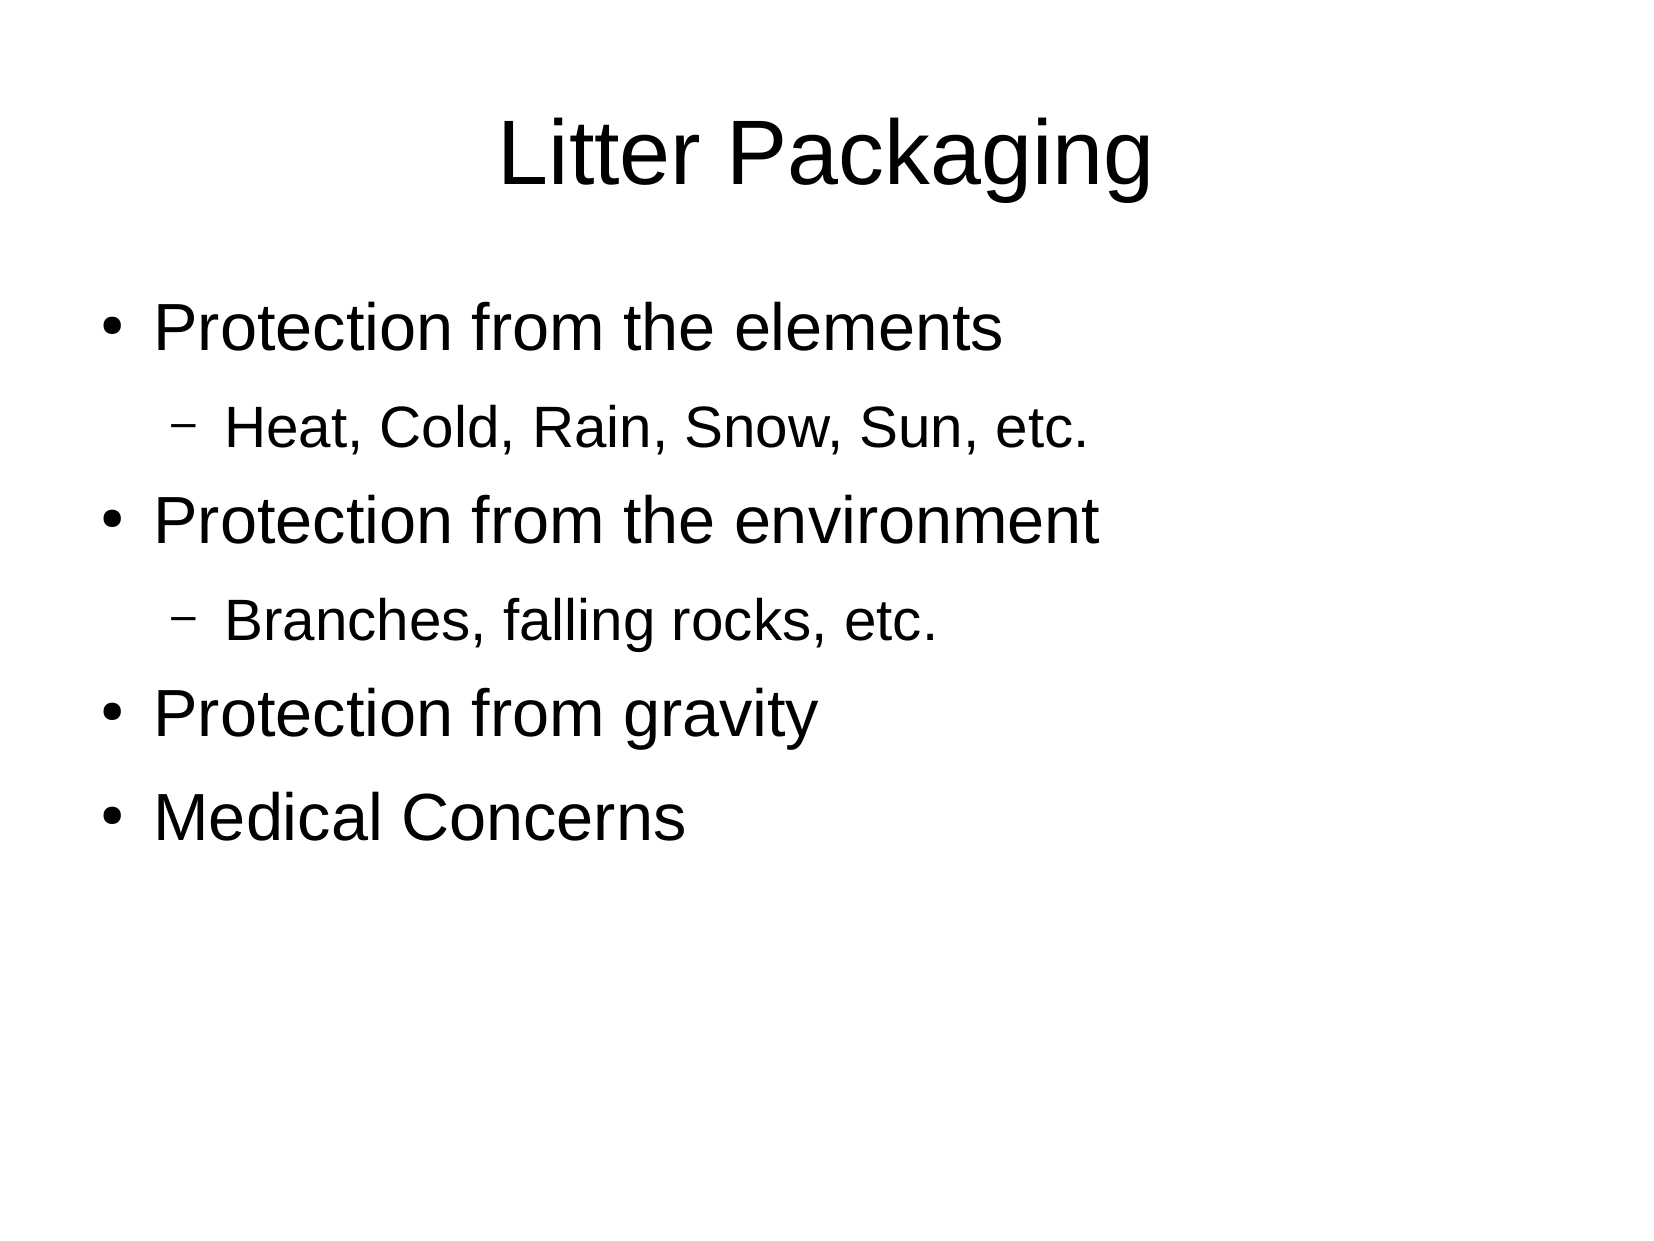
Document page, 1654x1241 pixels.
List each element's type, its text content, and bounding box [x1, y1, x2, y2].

list Protection from the elements Heat, Cold, Rain, Snow, Sun, etc. Protection from the environment Branches, falling rocks, etc. Protection from gravity Medical Concerns [82, 290, 1571, 1010]
title Litter Packaging [82, 49, 1571, 257]
